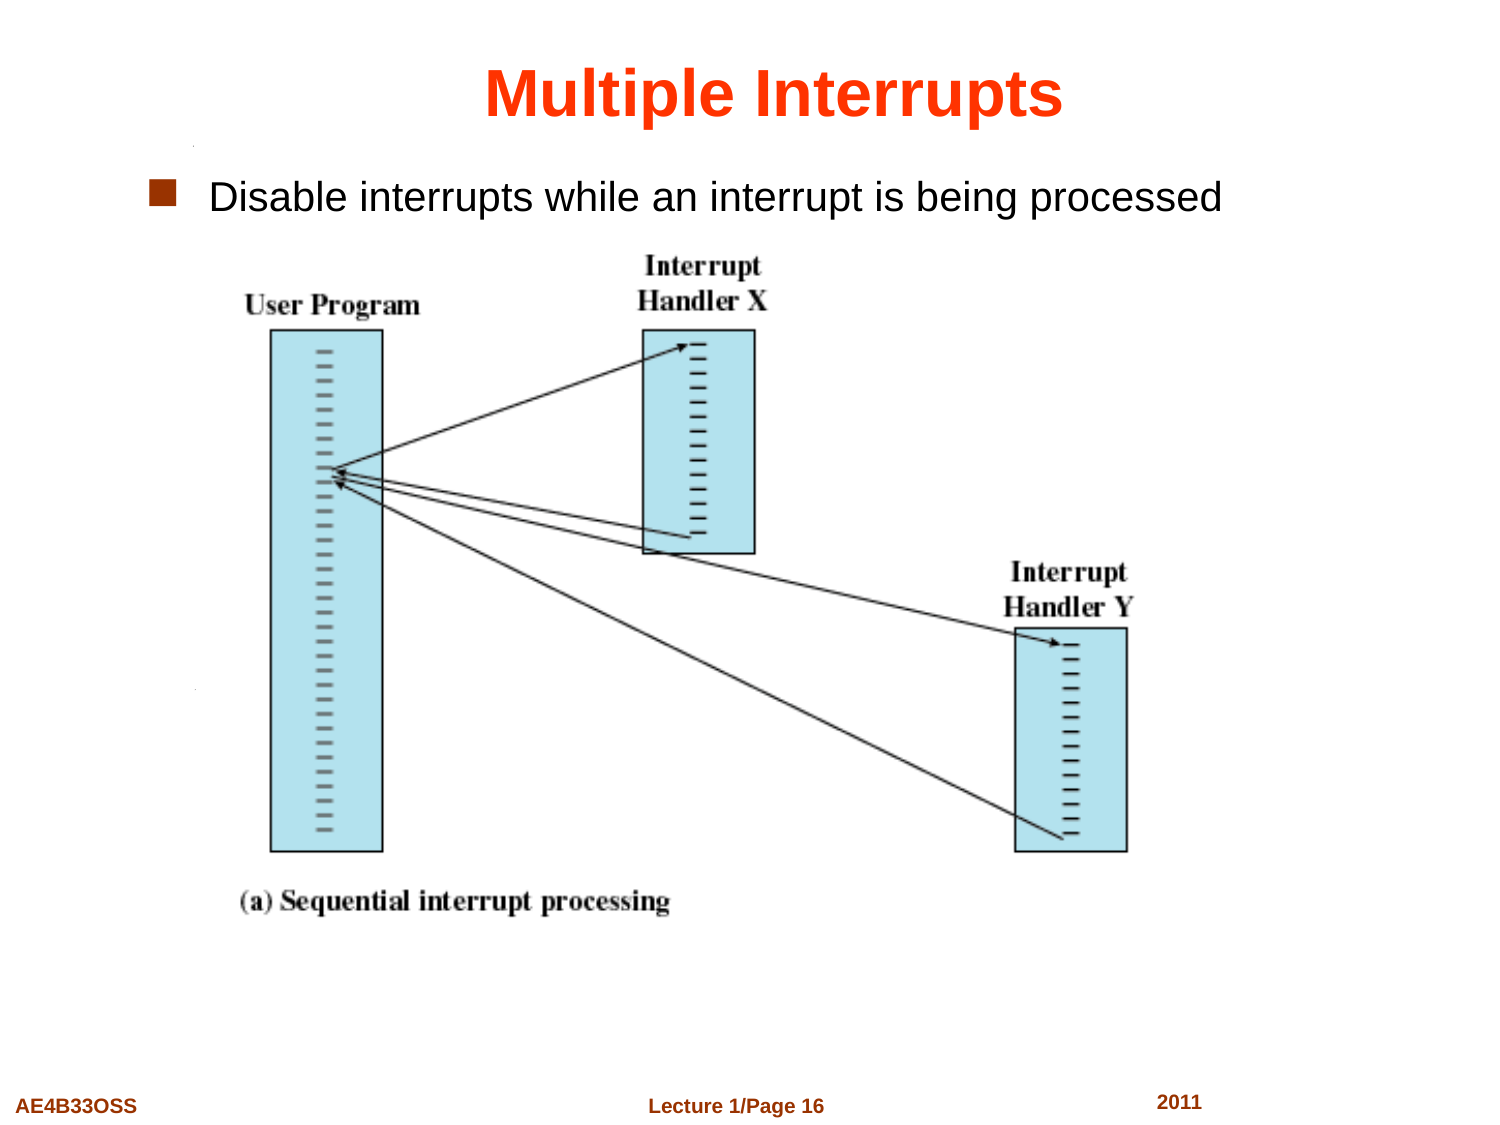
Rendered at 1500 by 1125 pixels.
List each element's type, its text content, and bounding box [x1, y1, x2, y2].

list Disable interrupts while an interrupt is being processed [137, 162, 1292, 948]
title Multiple Interrupts [112, 37, 1438, 138]
text_box [200, 249, 1176, 940]
